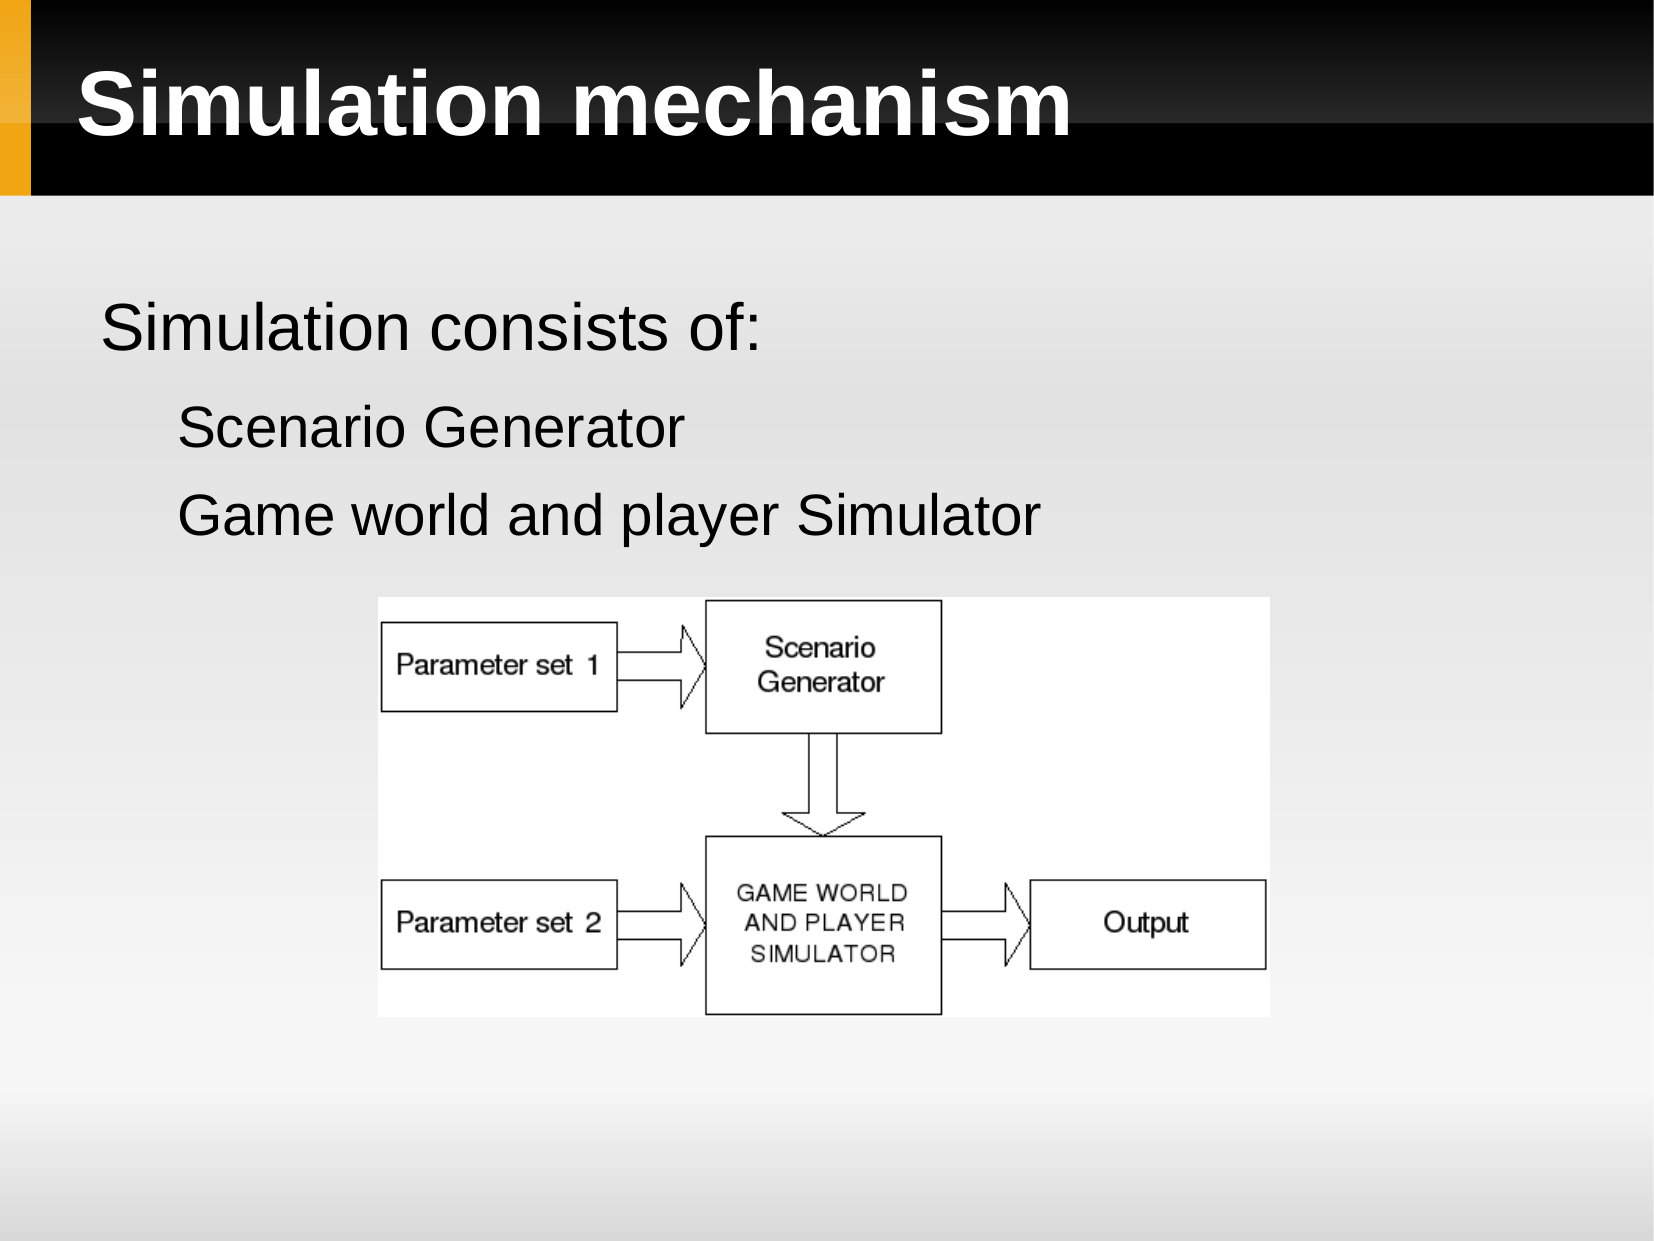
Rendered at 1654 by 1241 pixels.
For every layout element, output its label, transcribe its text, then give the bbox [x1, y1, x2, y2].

picture [0, 0, 1654, 1241]
title Simulation mechanism [76, 0, 1565, 208]
list Simulation consists of: Scenario Generator Game world and player Simulator [82, 290, 1571, 1109]
